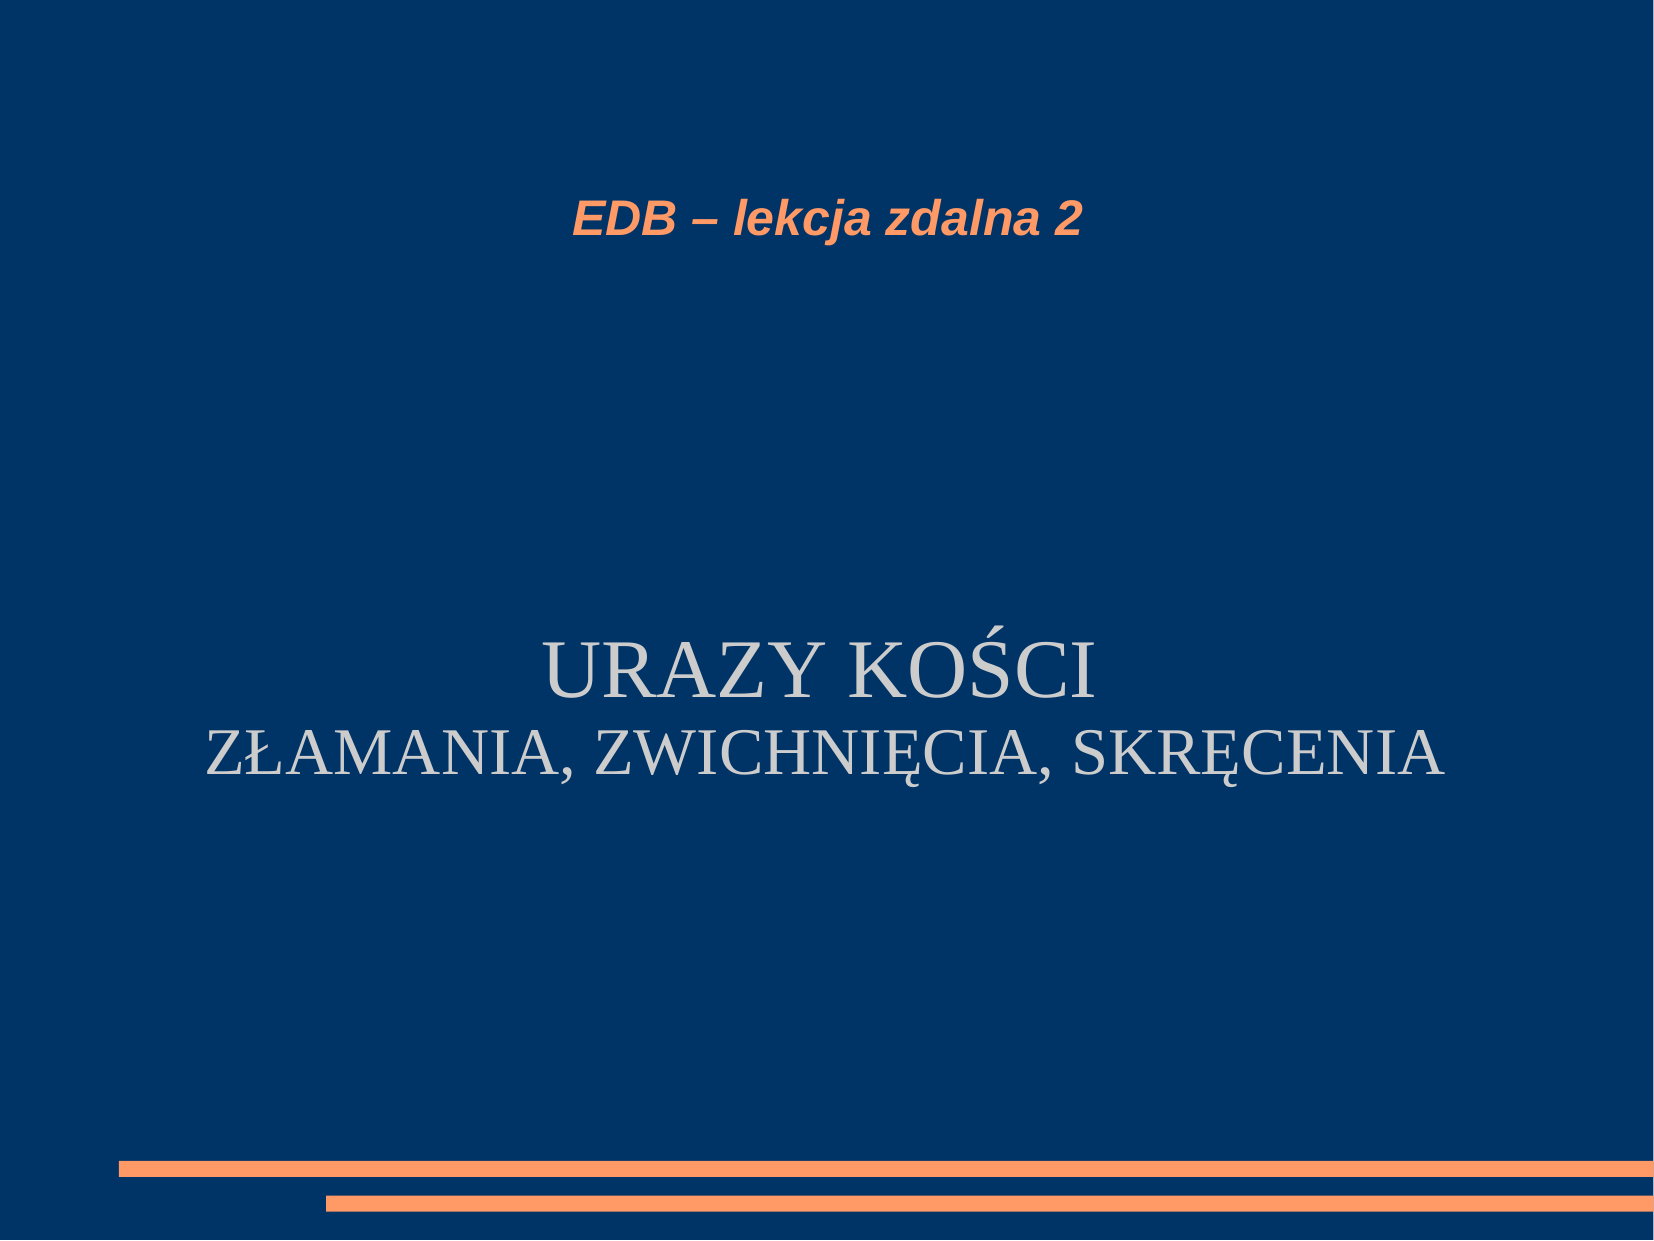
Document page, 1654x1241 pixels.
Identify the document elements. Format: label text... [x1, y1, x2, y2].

subtitle URAZY KOŚCI ZŁAMANIA, ZWICHNIĘCIA, SKRĘCENIA [134, 315, 1517, 1097]
title EDB – lekcja zdalna 2 [121, 114, 1534, 322]
